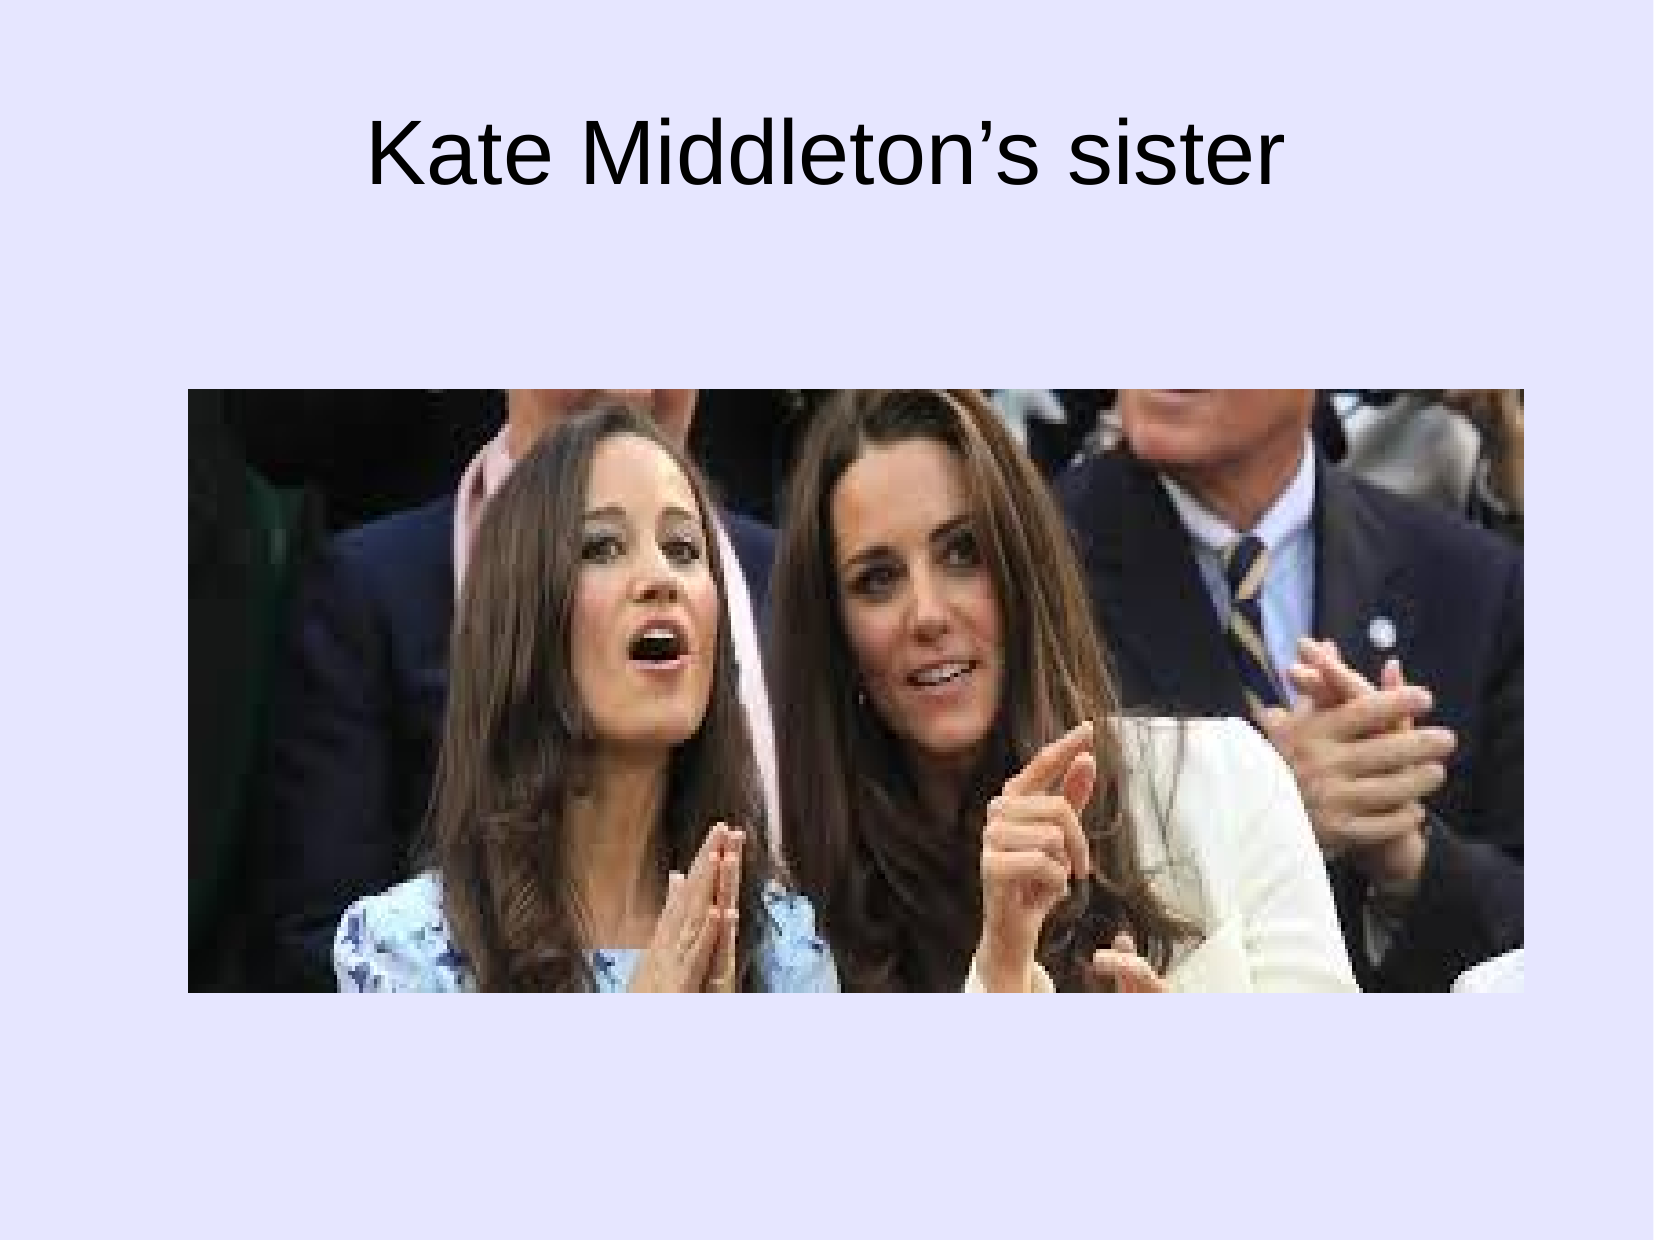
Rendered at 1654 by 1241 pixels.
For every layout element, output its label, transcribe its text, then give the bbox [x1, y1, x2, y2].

title Kate Middleton’s sister [82, 49, 1571, 257]
picture [188, 389, 1524, 993]
